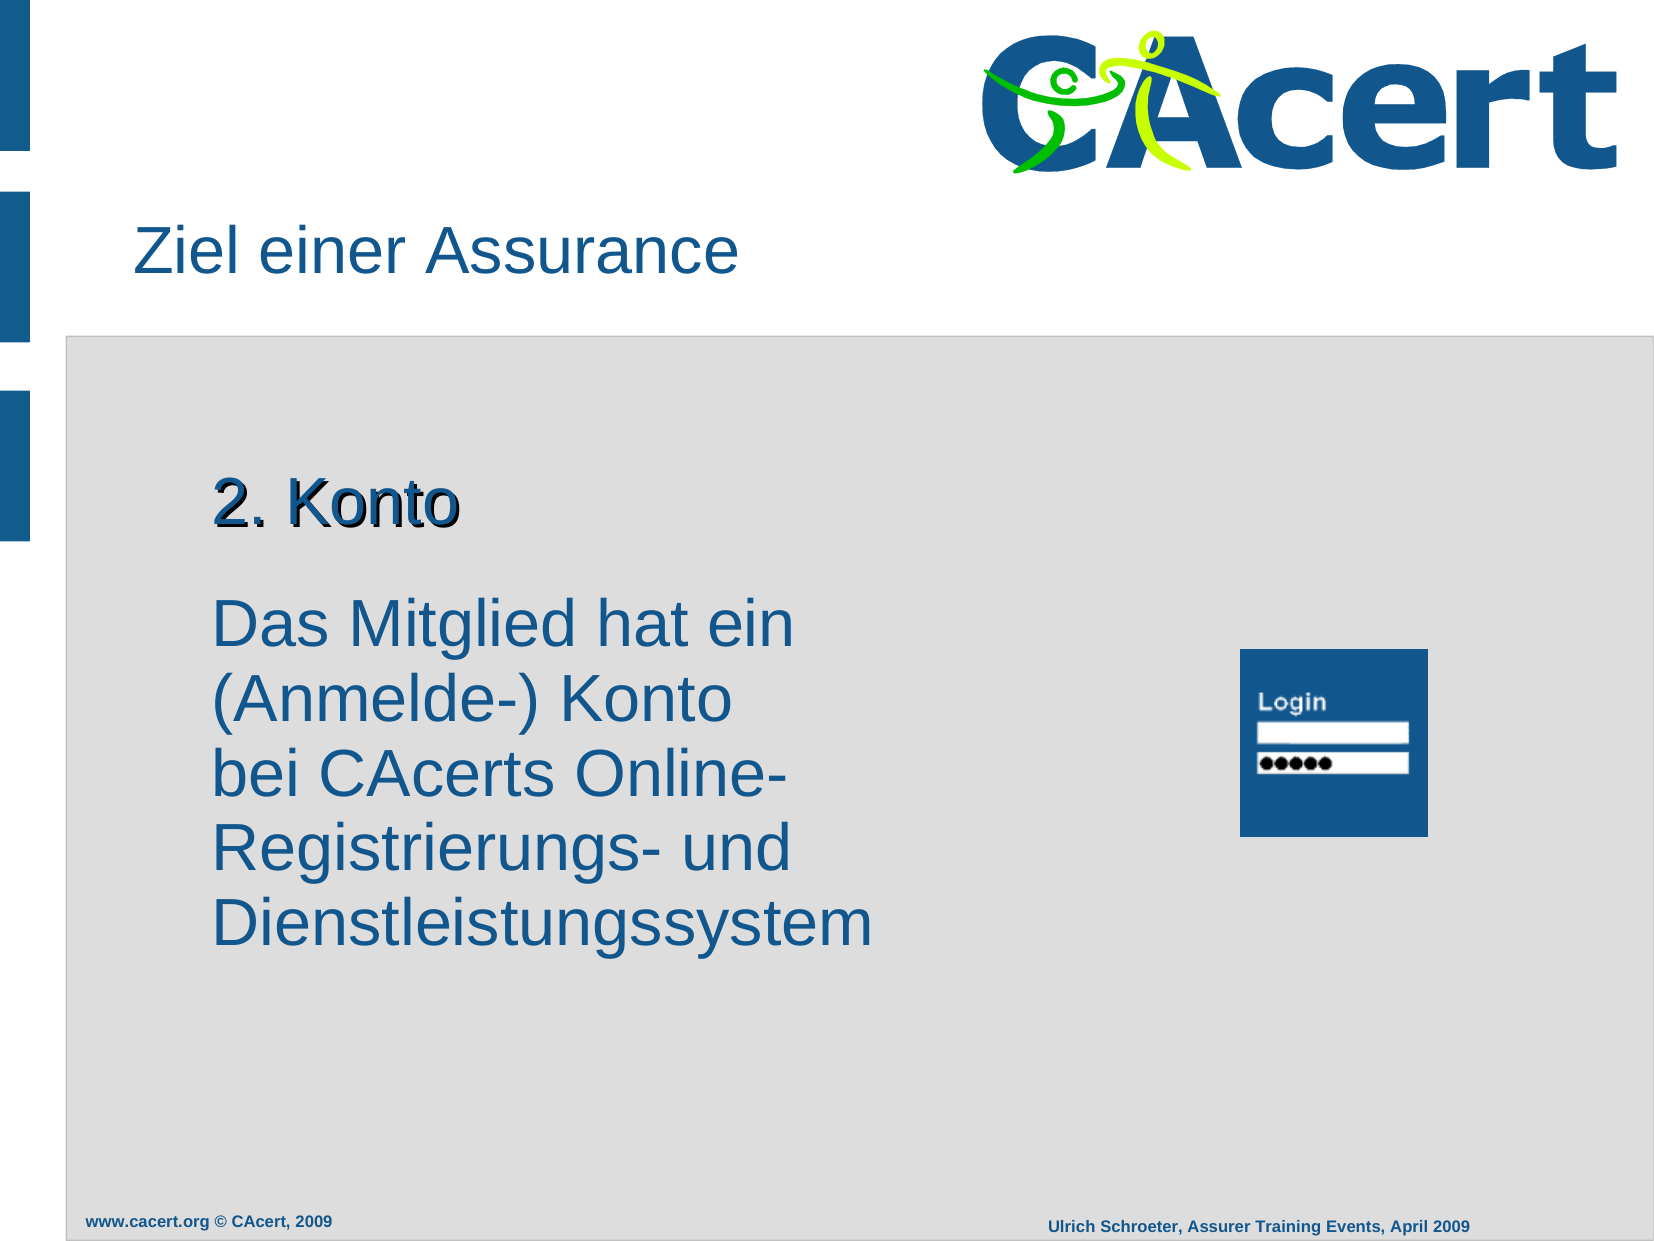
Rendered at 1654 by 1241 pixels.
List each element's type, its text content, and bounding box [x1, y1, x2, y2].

picture [1240, 649, 1428, 838]
text_box 2. Konto Das Mitglied hat ein (Anmelde-) Konto bei CAcerts Online- Registrierungs- und Dienstleistungssystem [196, 456, 890, 968]
text_box Ziel einer Assurance [118, 191, 756, 296]
